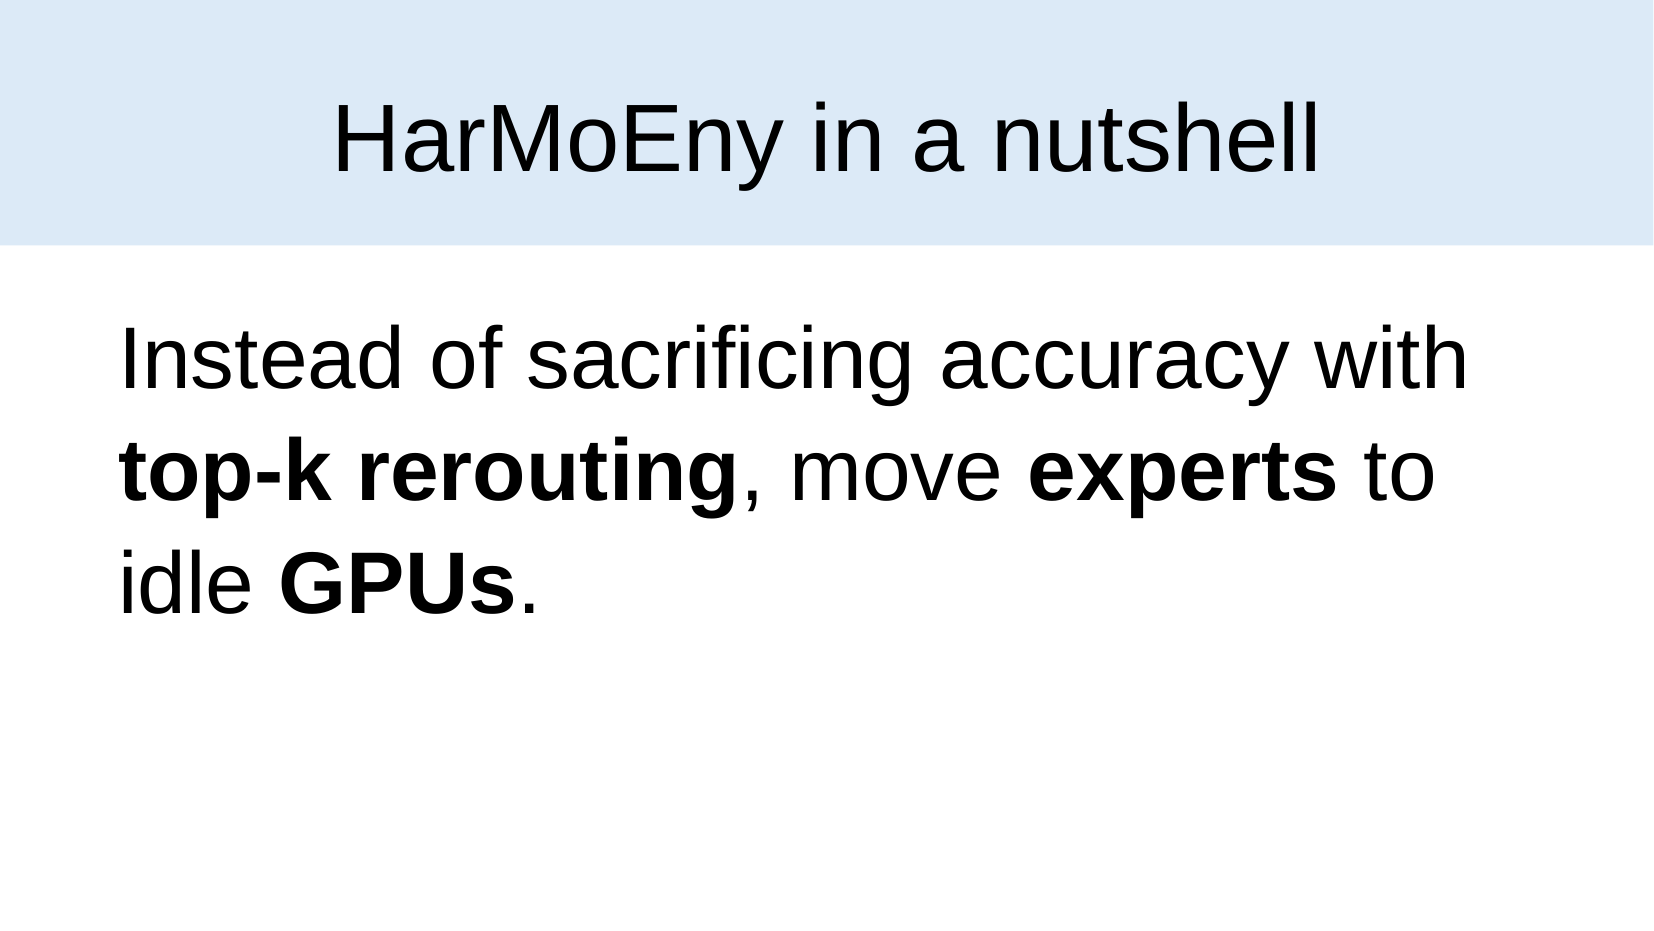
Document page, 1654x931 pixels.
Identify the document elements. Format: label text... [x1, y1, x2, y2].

text_box [0, 0, 1654, 246]
title HarMoEny in a nutshell [82, 31, 1571, 246]
list Instead of sacrificing accuracy with top-k rerouting, move experts to idle GPUs. [118, 294, 1571, 834]
